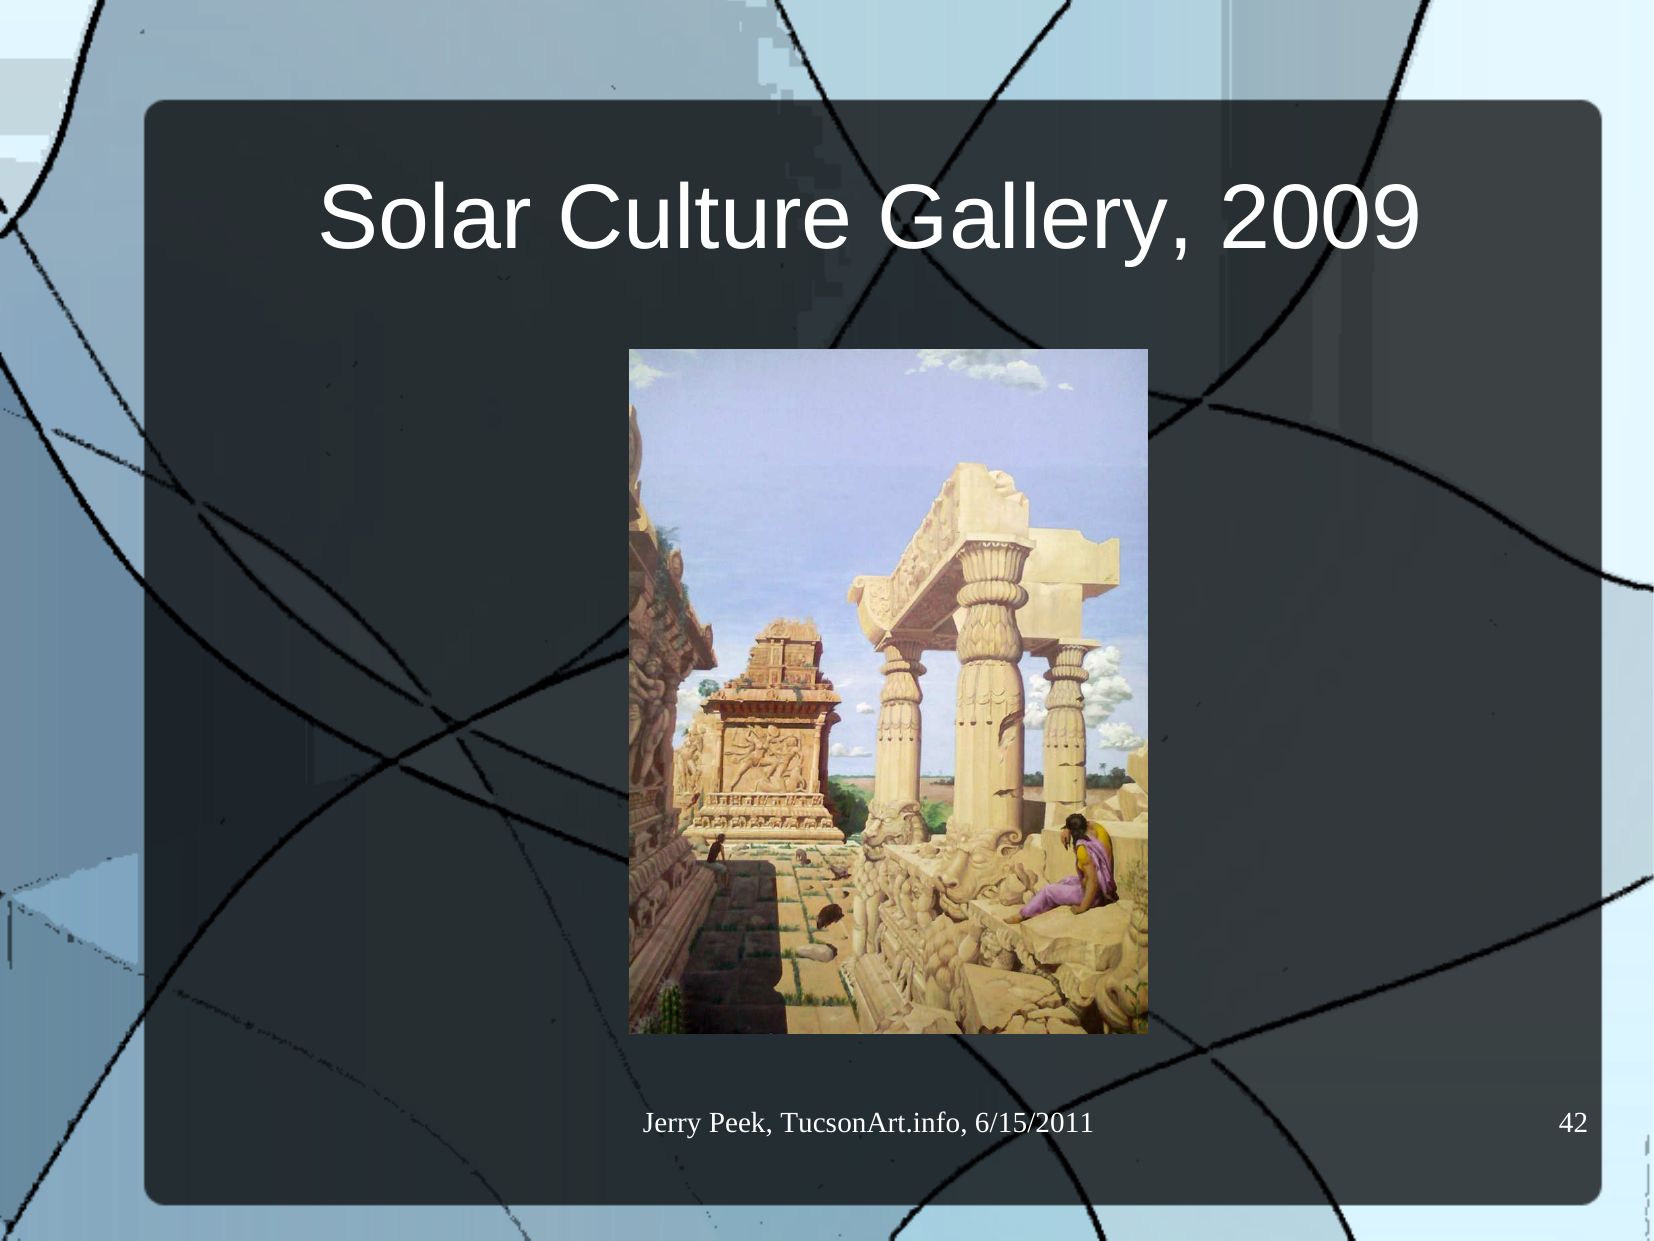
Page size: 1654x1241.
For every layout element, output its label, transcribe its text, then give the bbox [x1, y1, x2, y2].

picture [0, 0, 1654, 1241]
title Solar Culture Gallery, 2009 [159, 108, 1583, 325]
